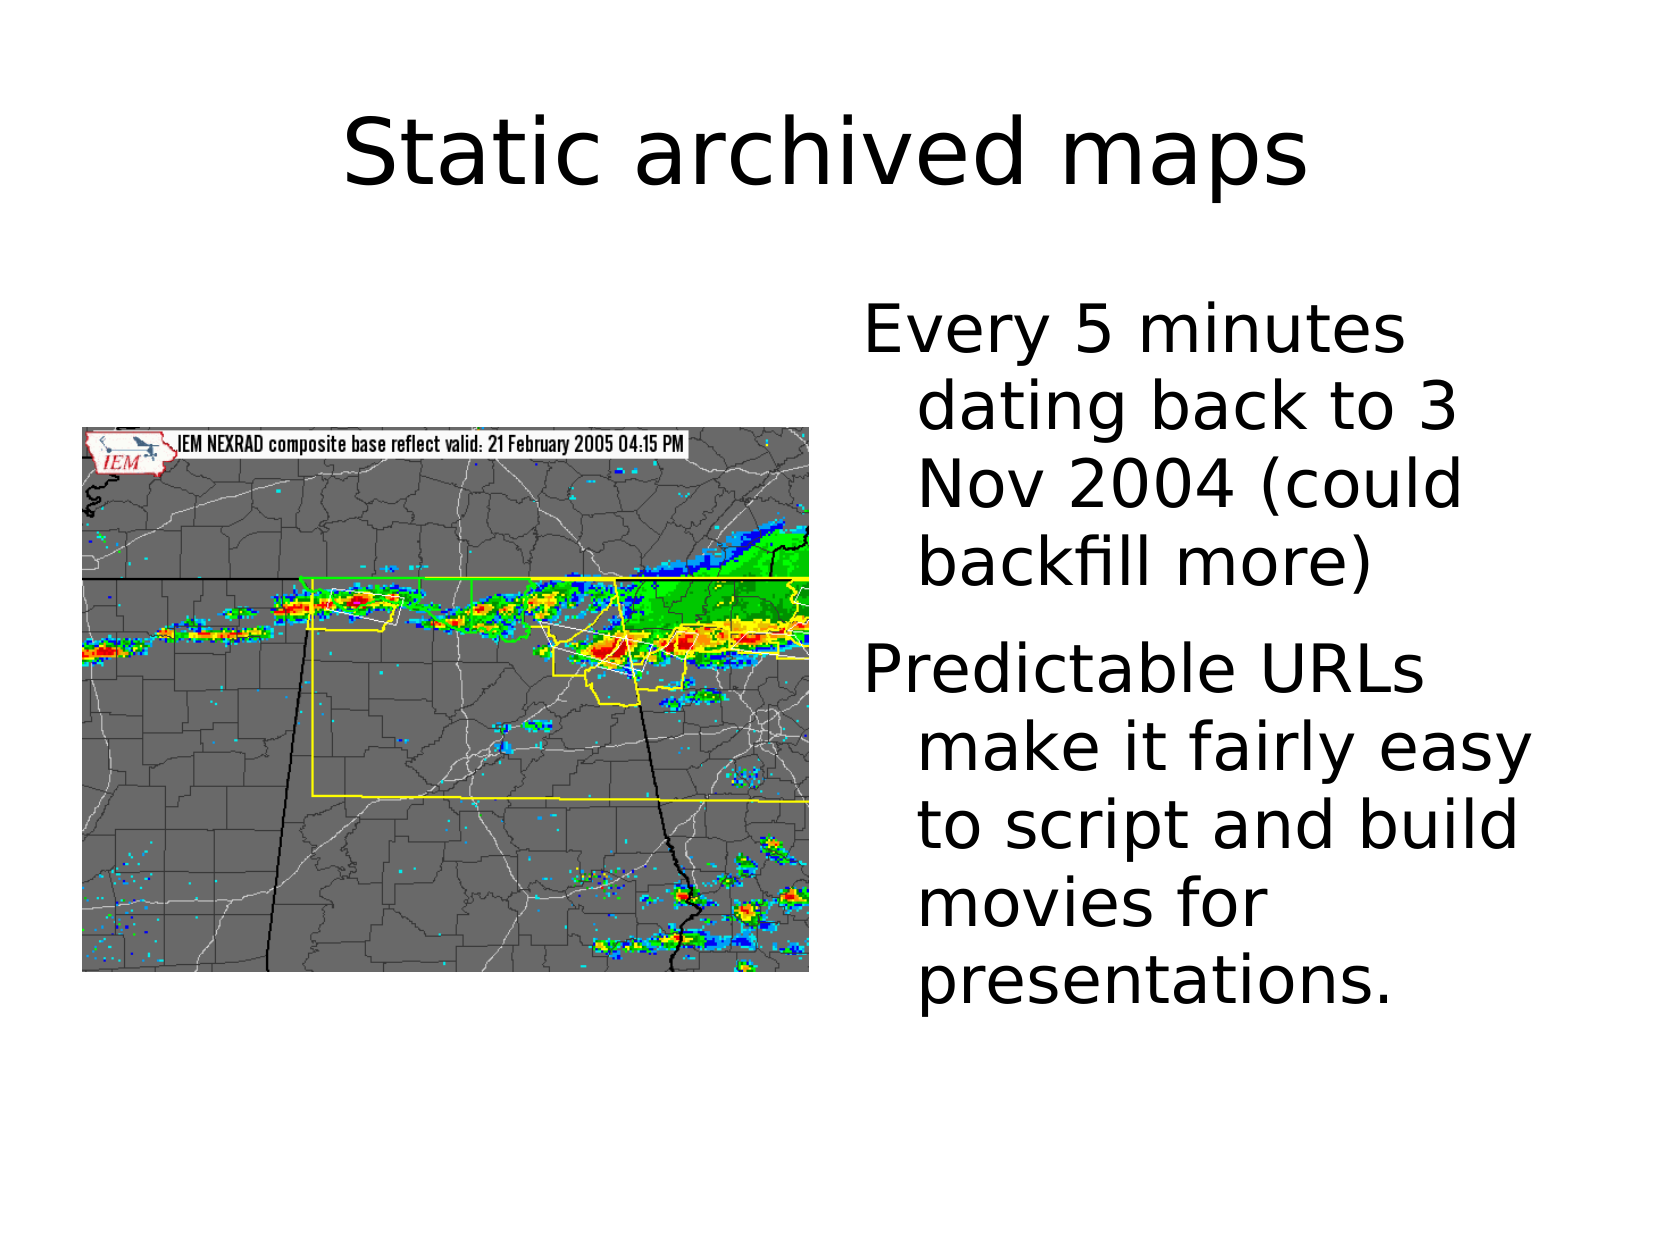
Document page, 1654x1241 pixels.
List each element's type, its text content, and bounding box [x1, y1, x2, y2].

list Every 5 minutes dating back to 3 Nov 2004 (could backfill more) Predictable URLs make it fairly easy to script and build movies for presentations. [845, 290, 1572, 1109]
title Static archived maps [82, 49, 1571, 257]
picture [82, 427, 809, 972]
